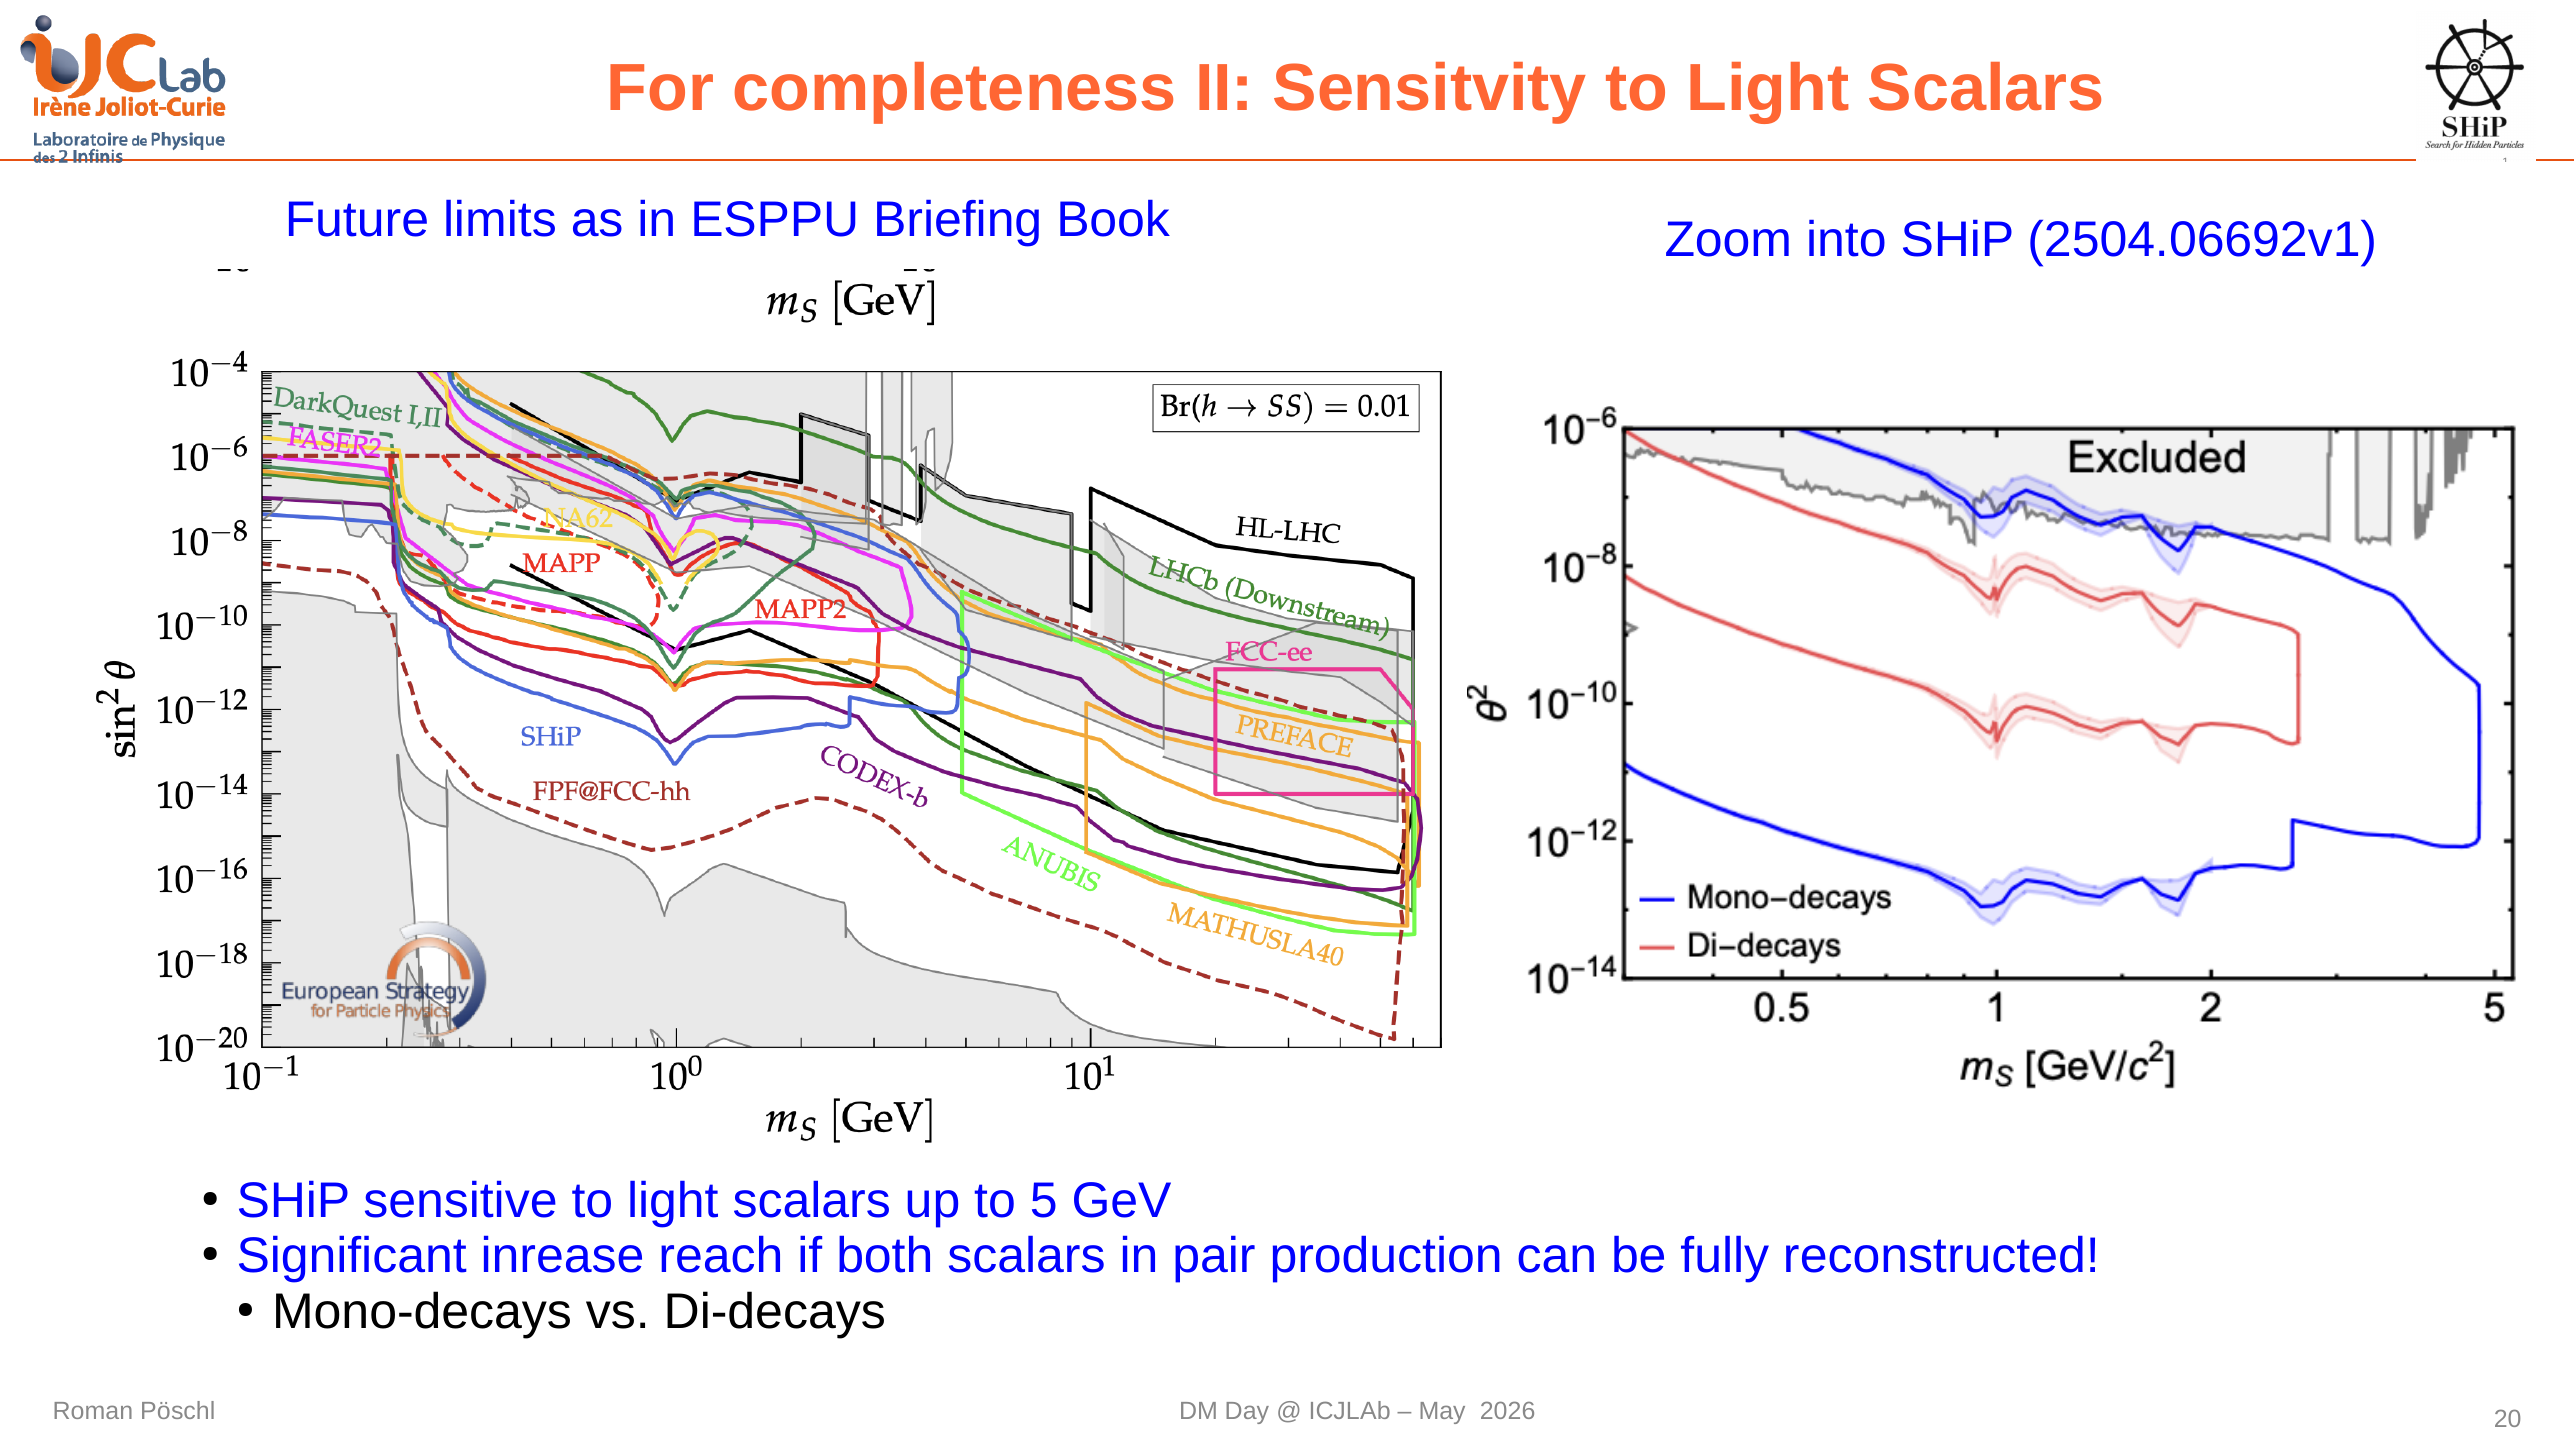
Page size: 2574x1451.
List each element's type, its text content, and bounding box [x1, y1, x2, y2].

text_box SHiP sensitive to light scalars up to 5 GeV Significant inrease reach if both scalars in pair production can be fully reconstructed! Mono-decays vs. Di-decays [186, 1164, 2117, 1347]
picture [81, 269, 2521, 1156]
title For completeness II: Sensitvity to Light Scalars [285, 7, 2431, 168]
picture [4, 0, 241, 178]
text_box Zoom into SHiP (2504.06692v1) [1649, 204, 2393, 275]
picture [2431, 11, 2536, 162]
text_box Future limits as in ESPPU Briefing Book [270, 184, 1187, 255]
